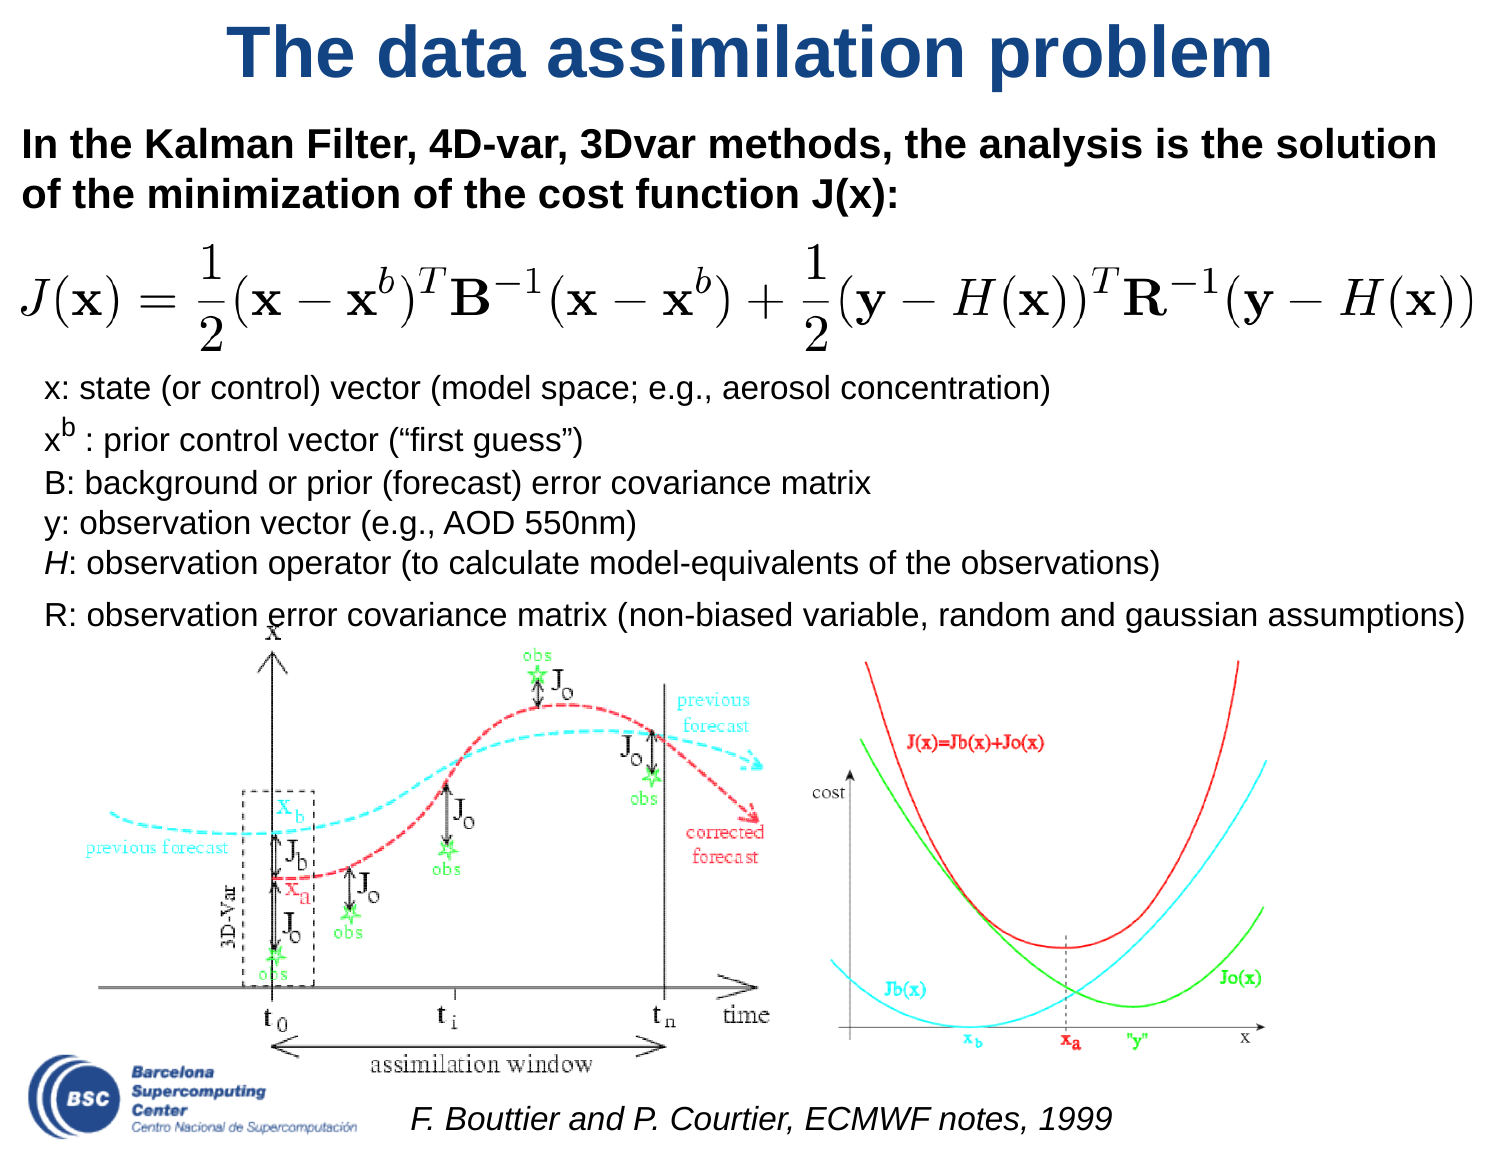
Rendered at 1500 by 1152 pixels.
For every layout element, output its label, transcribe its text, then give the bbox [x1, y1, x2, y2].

text_box F. Bouttier and P. Courtier, ECMWF notes, 1999 [395, 1092, 1176, 1152]
text_box In the Kalman Filter, 4D-var, 3Dvar methods, the analysis is the solution of the minimization of the cost function J(x): [6, 106, 1500, 219]
text_box x: state (or control) vector (model space; e.g., aerosol concentration) xb : prior control vector (“first guess”) B: background or prior (forecast) error covariance matrix y: observation vector (e.g., AOD 550nm) H: observation operator (to calculate model-equivalents of the observations) R: observation error covariance matrix (non-biased variable, random and gaussian assumptions) [29, 355, 1500, 663]
picture [0, 219, 1500, 369]
text_box The data assimilation problem [76, 7, 1427, 106]
picture [0, 663, 1323, 1152]
